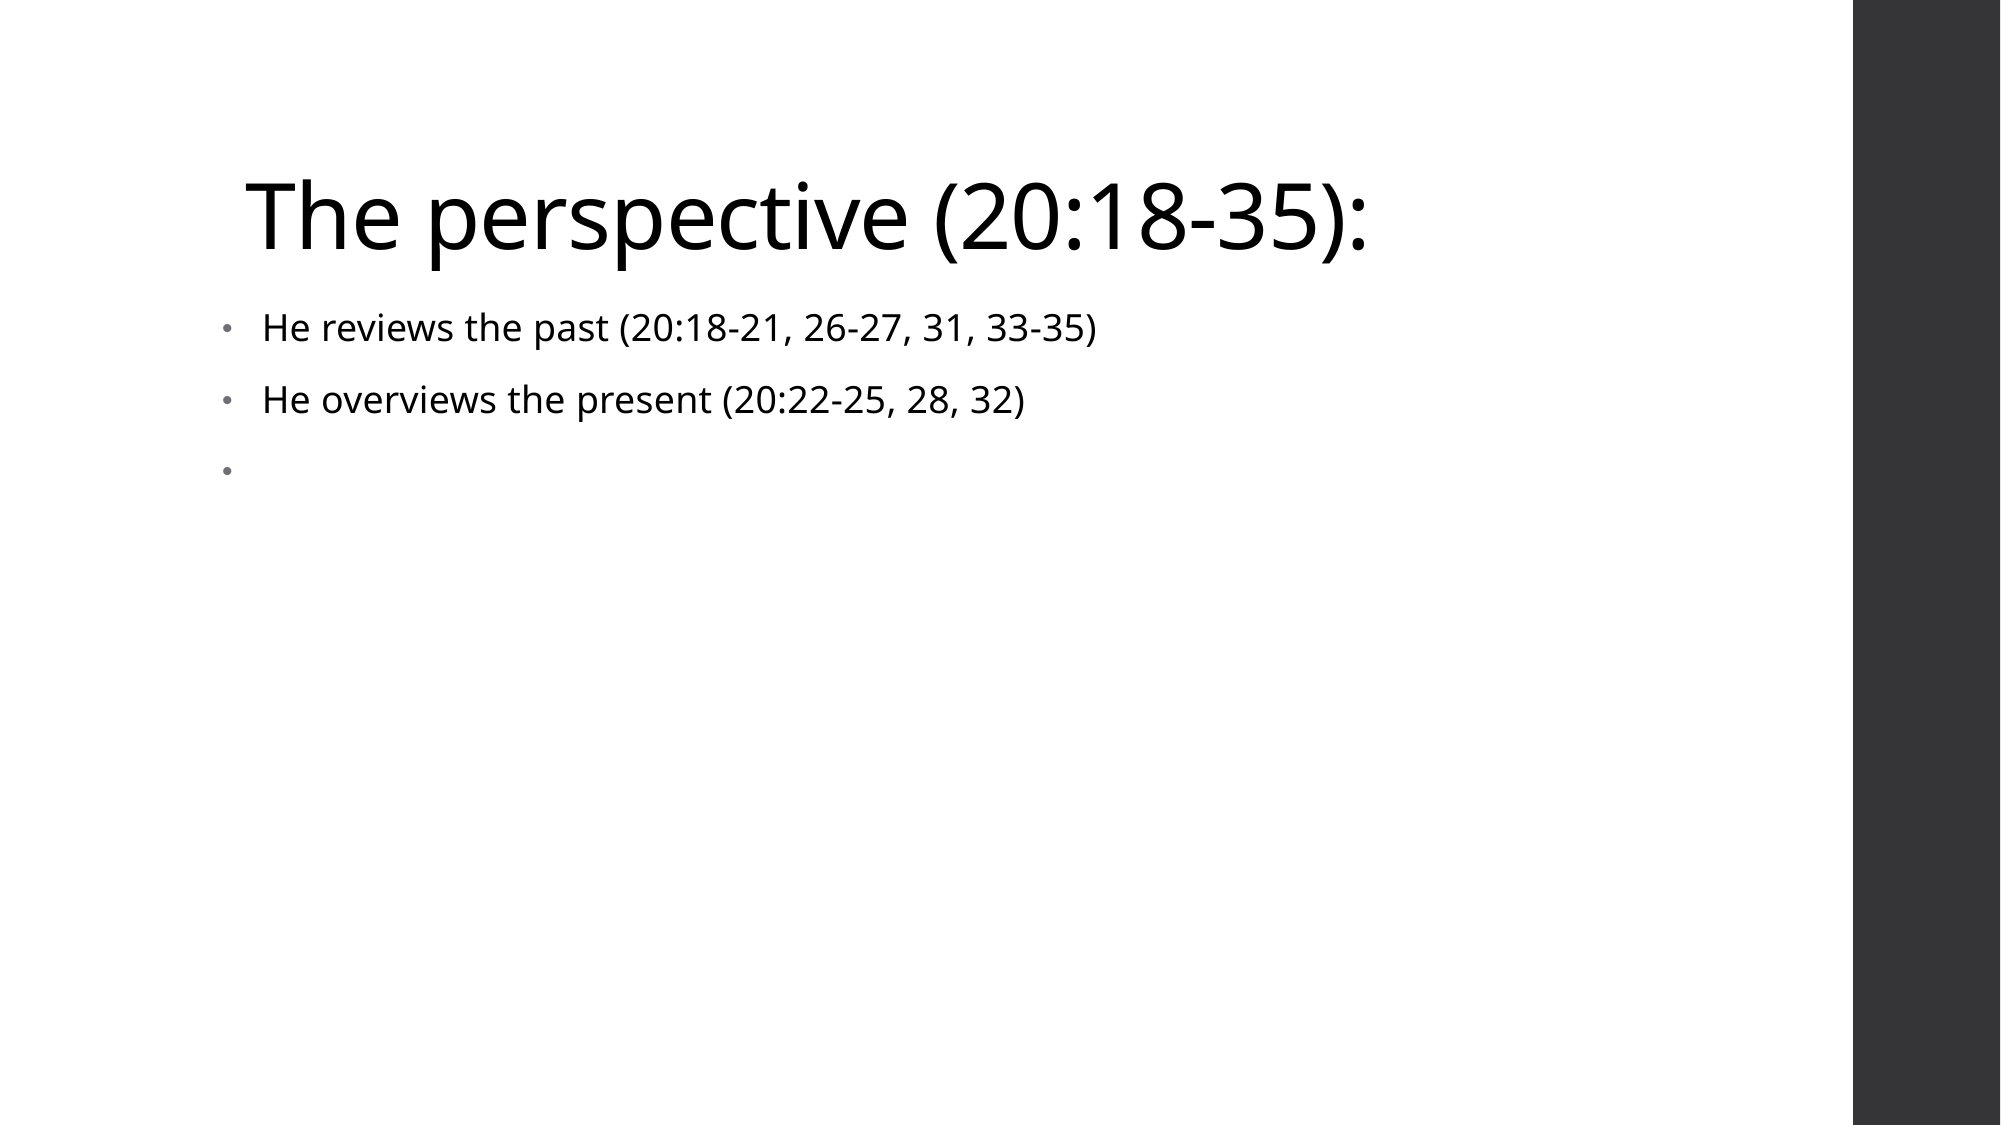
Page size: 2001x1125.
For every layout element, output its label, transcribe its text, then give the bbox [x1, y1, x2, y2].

title The perspective (20:18-35): [206, 60, 1797, 278]
list He reviews the past (20:18-21, 26-27, 31, 33-35) He overviews the present (20:22-25, 28, 32) [206, 299, 1617, 1014]
